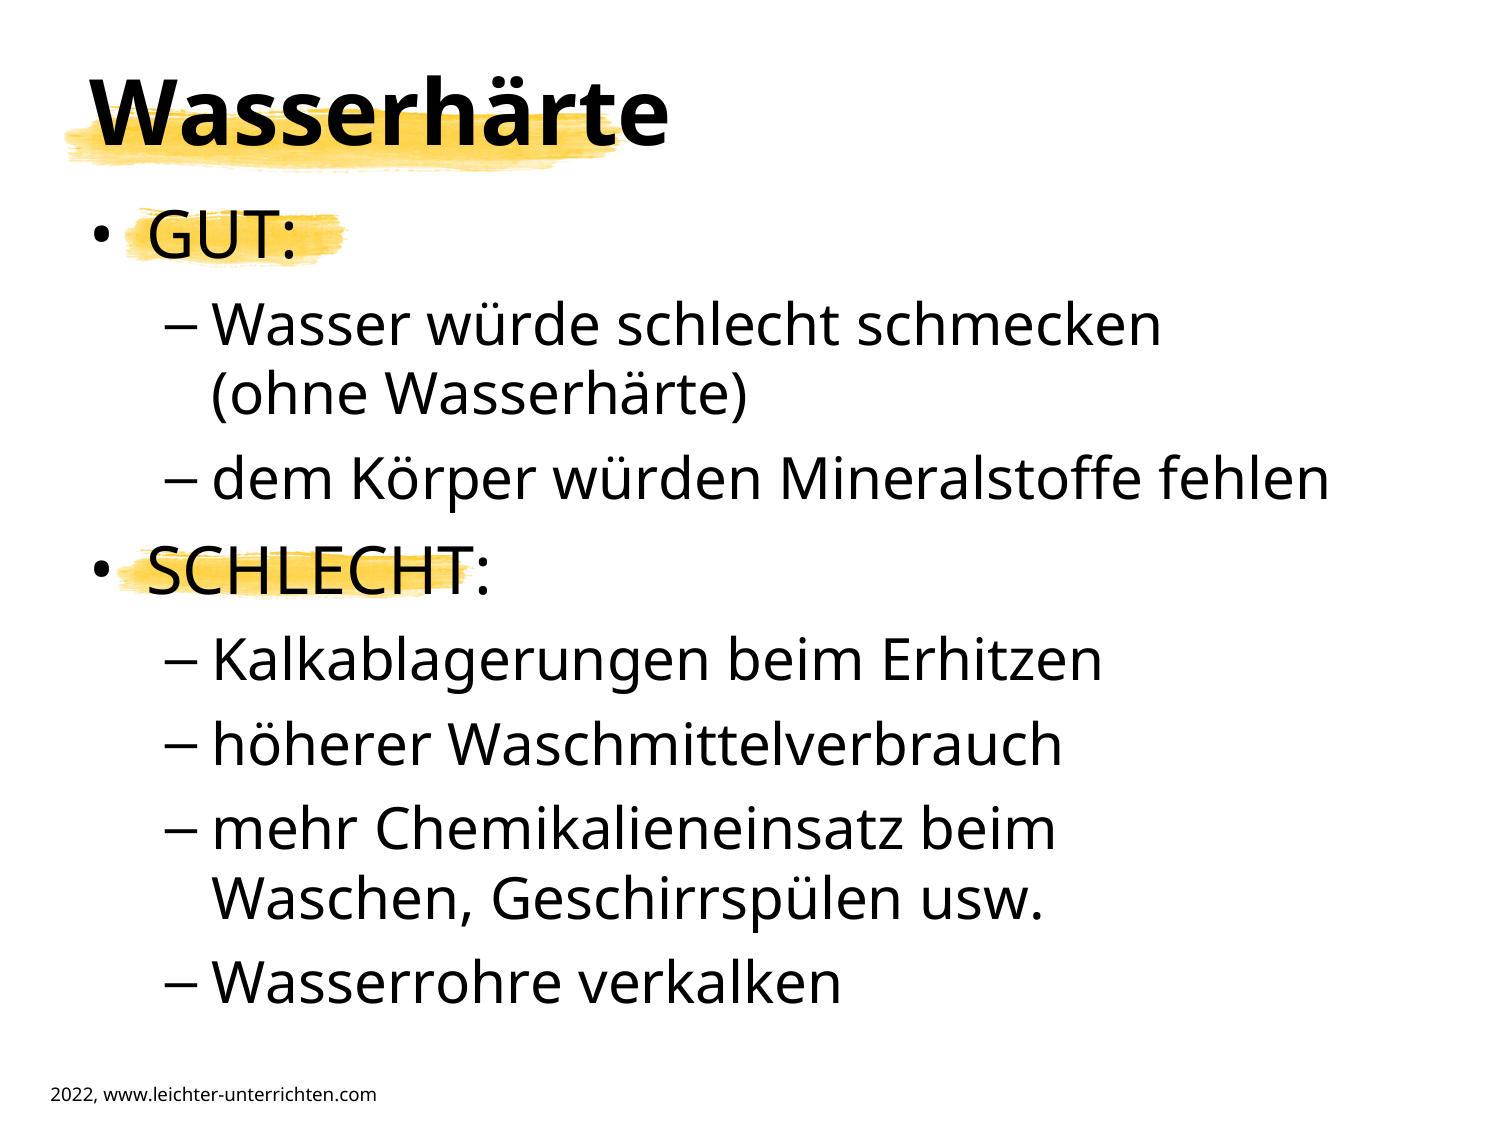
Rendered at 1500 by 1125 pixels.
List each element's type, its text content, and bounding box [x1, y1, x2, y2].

list GUT: Wasser würde schlecht schmecken (ohne Wasserhärte) dem Körper würden Mineralstoffe fehlen SCHLECHT: Kalkablagerungen beim Erhitzen höherer Waschmittelverbrauch mehr Chemikalieneinsatz beim Waschen, Geschirrspülen usw. Wasserrohre verkalken [75, 184, 1426, 1071]
picture [47, 97, 650, 178]
title Wasserhärte [75, 45, 1426, 173]
